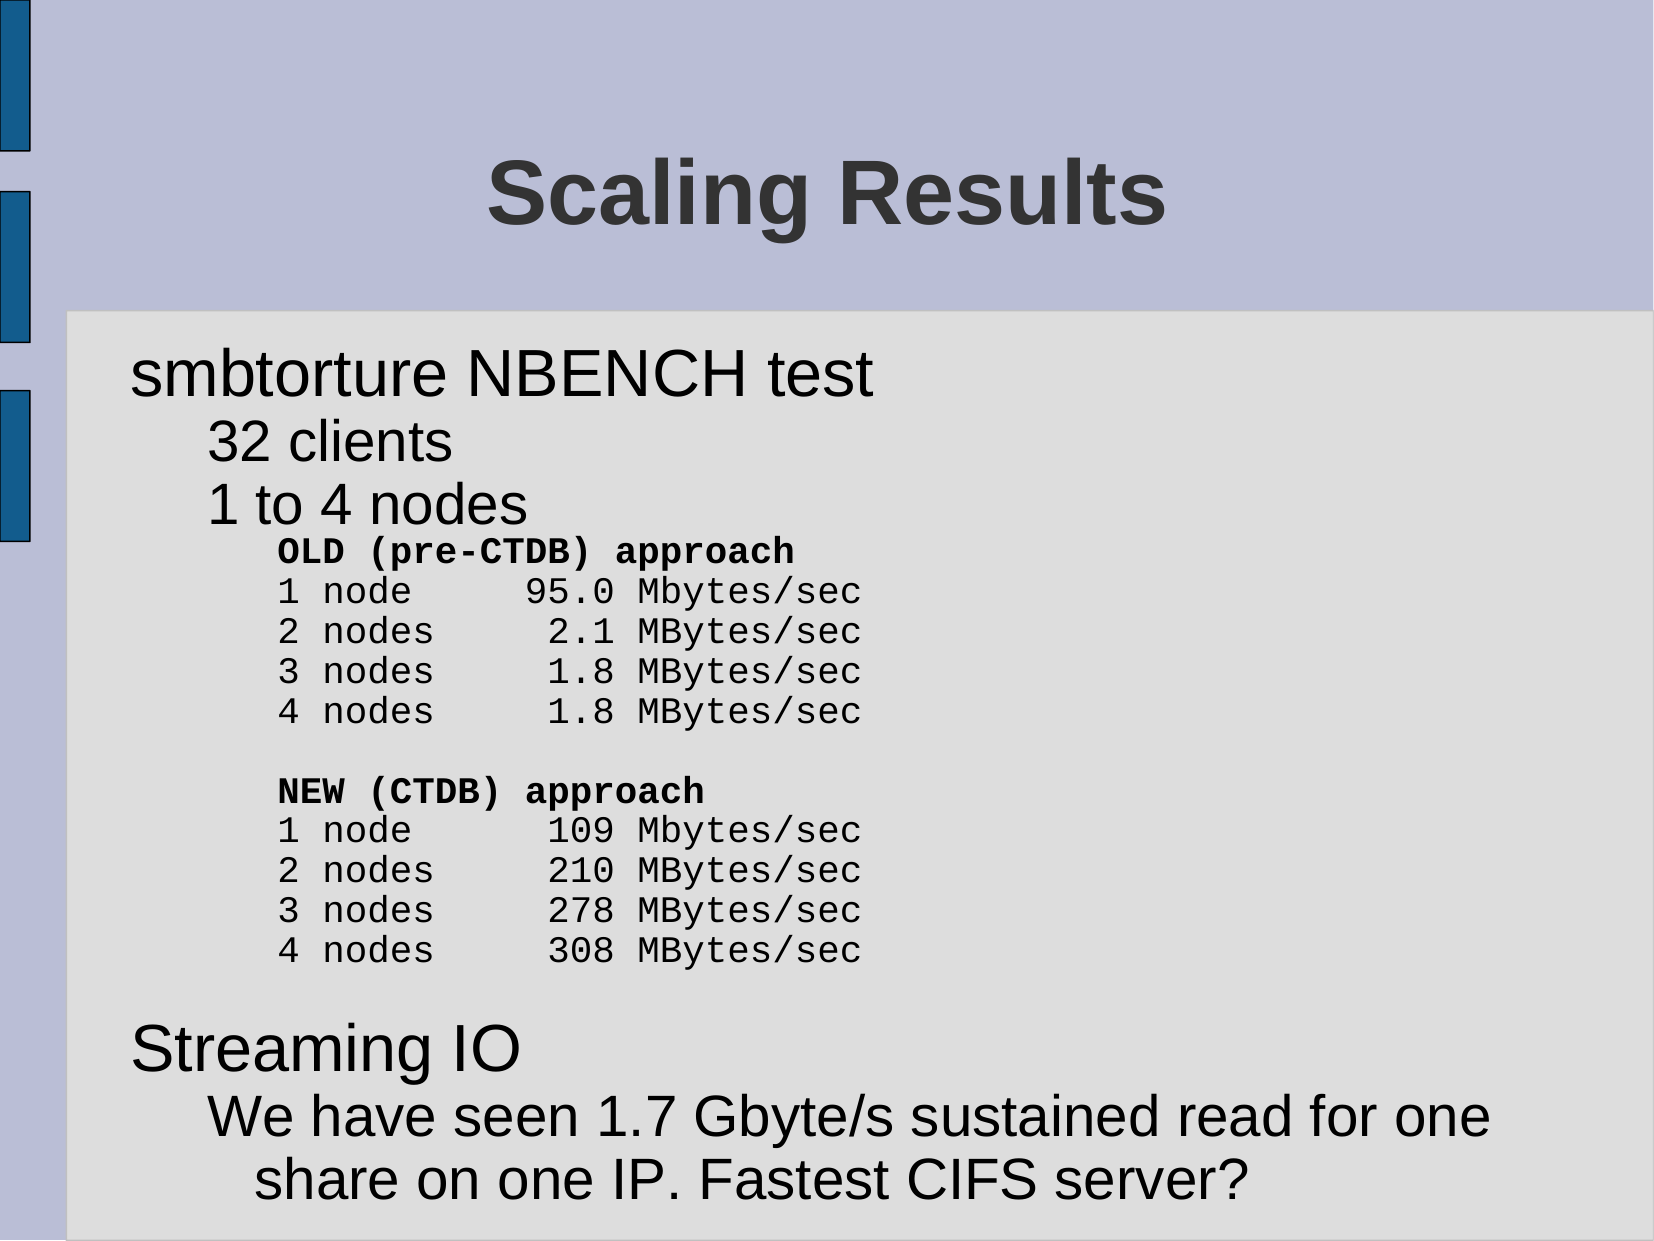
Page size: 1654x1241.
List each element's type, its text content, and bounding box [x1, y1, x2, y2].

list smbtorture NBENCH test 32 clients 1 to 4 nodes [112, 337, 1538, 563]
list Streaming IO We have seen 1.7 Gbyte/s sustained read for one share on one IP. Fastest CIFS server? [112, 1012, 1538, 1214]
title Scaling Results [121, 98, 1534, 291]
text_box OLD (pre-CTDB) approach 1 node 95.0 Mbytes/sec 2 nodes 2.1 MBytes/sec 3 nodes 1.8 MBytes/sec 4 nodes 1.8 MBytes/sec NEW (CTDB) approach 1 node 109 Mbytes/sec 2 nodes 210 MBytes/sec 3 nodes 278 MBytes/sec 4 nodes 308 MBytes/sec [262, 524, 1501, 1012]
